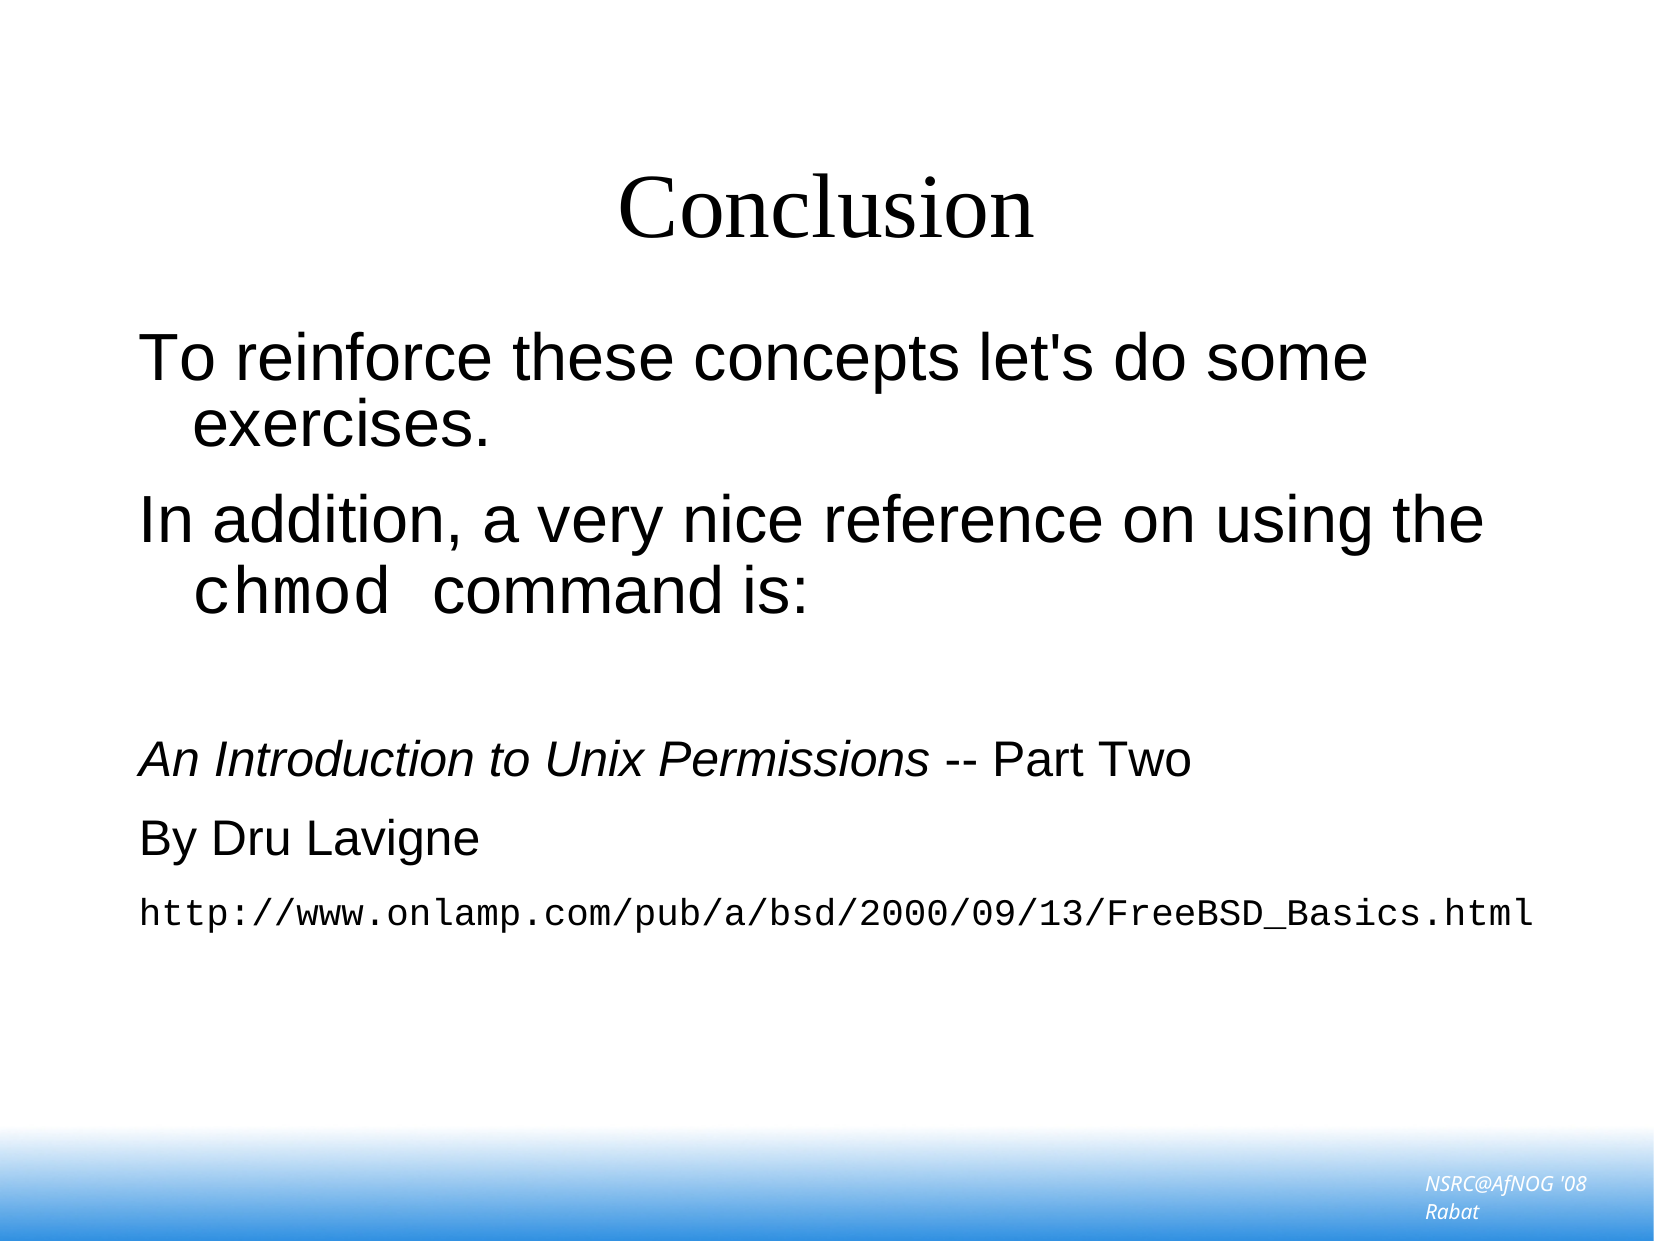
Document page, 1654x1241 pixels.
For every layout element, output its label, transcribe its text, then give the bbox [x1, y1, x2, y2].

title Conclusion [121, 102, 1534, 311]
picture [0, 1124, 1654, 1241]
list To reinforce these concepts let's do some exercises. In addition, a very nice reference on using the chmod command is: An Introduction to Unix Permissions -- Part Two By Dru Lavigne http://www.onlamp.com/pub/a/bsd/2000/09/13/FreeBSD_Basics.html [121, 327, 1576, 1117]
